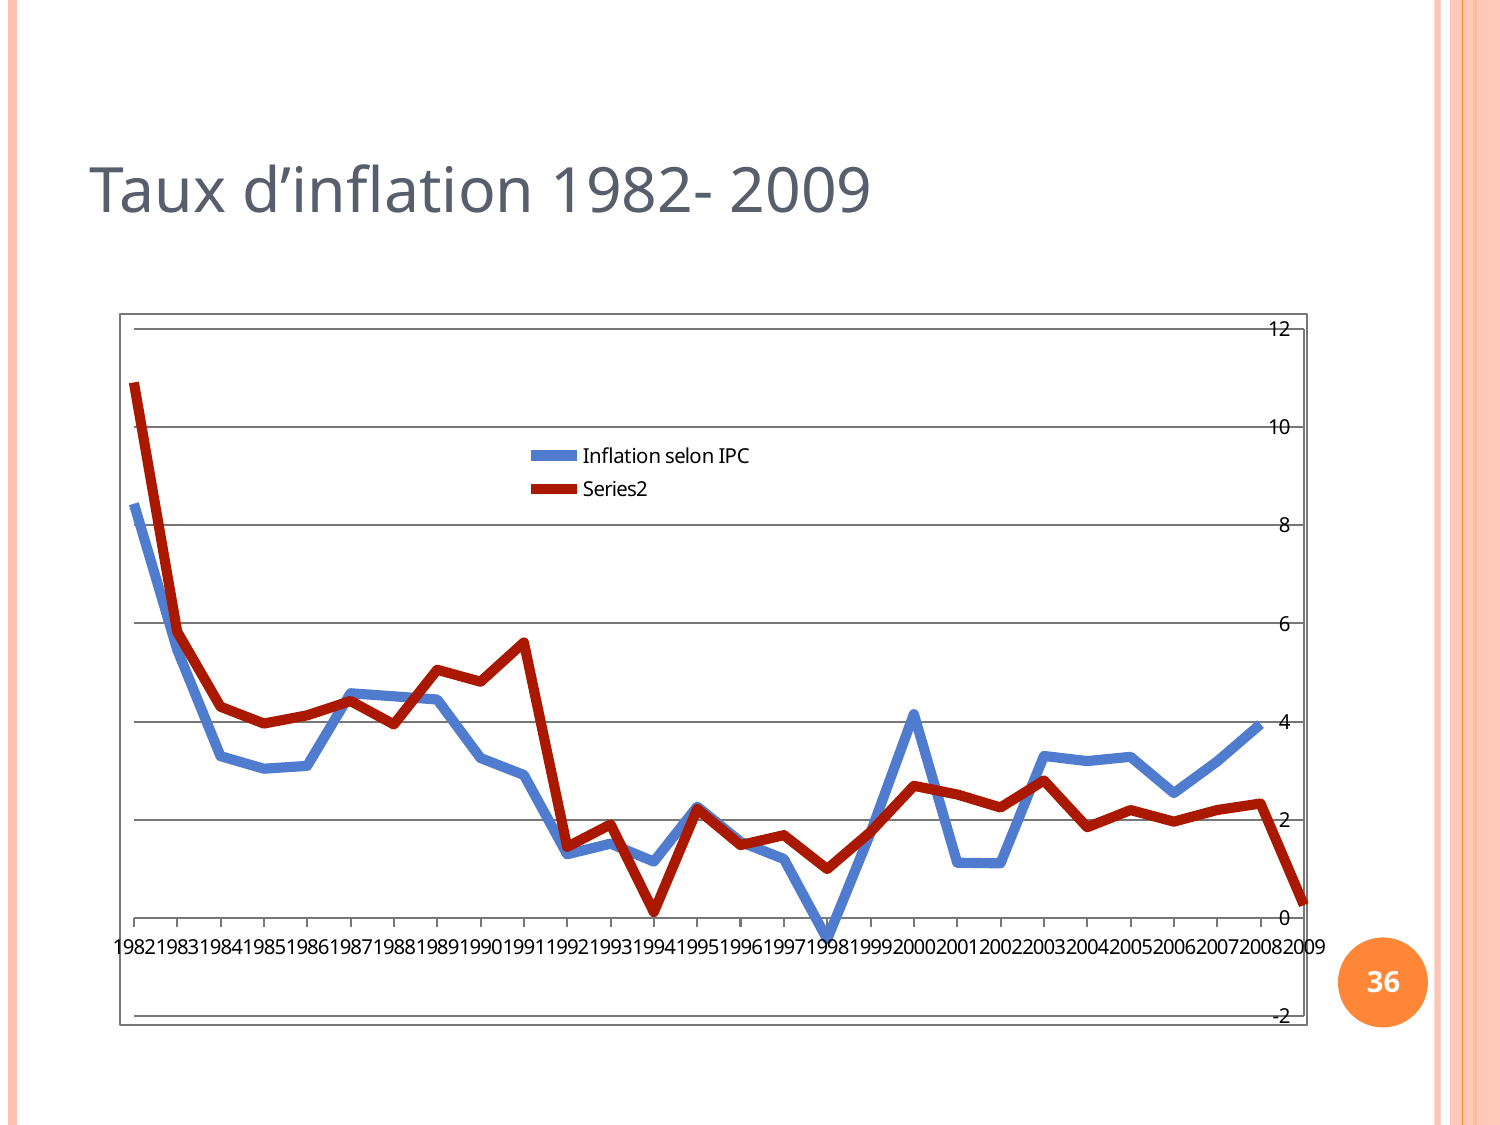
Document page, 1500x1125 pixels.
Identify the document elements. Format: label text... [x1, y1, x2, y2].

chart [112, 312, 1329, 1031]
slide_number <numéro> [1333, 940, 1434, 1027]
title Taux d’inflation 1982- 2009 [75, 45, 1300, 233]
